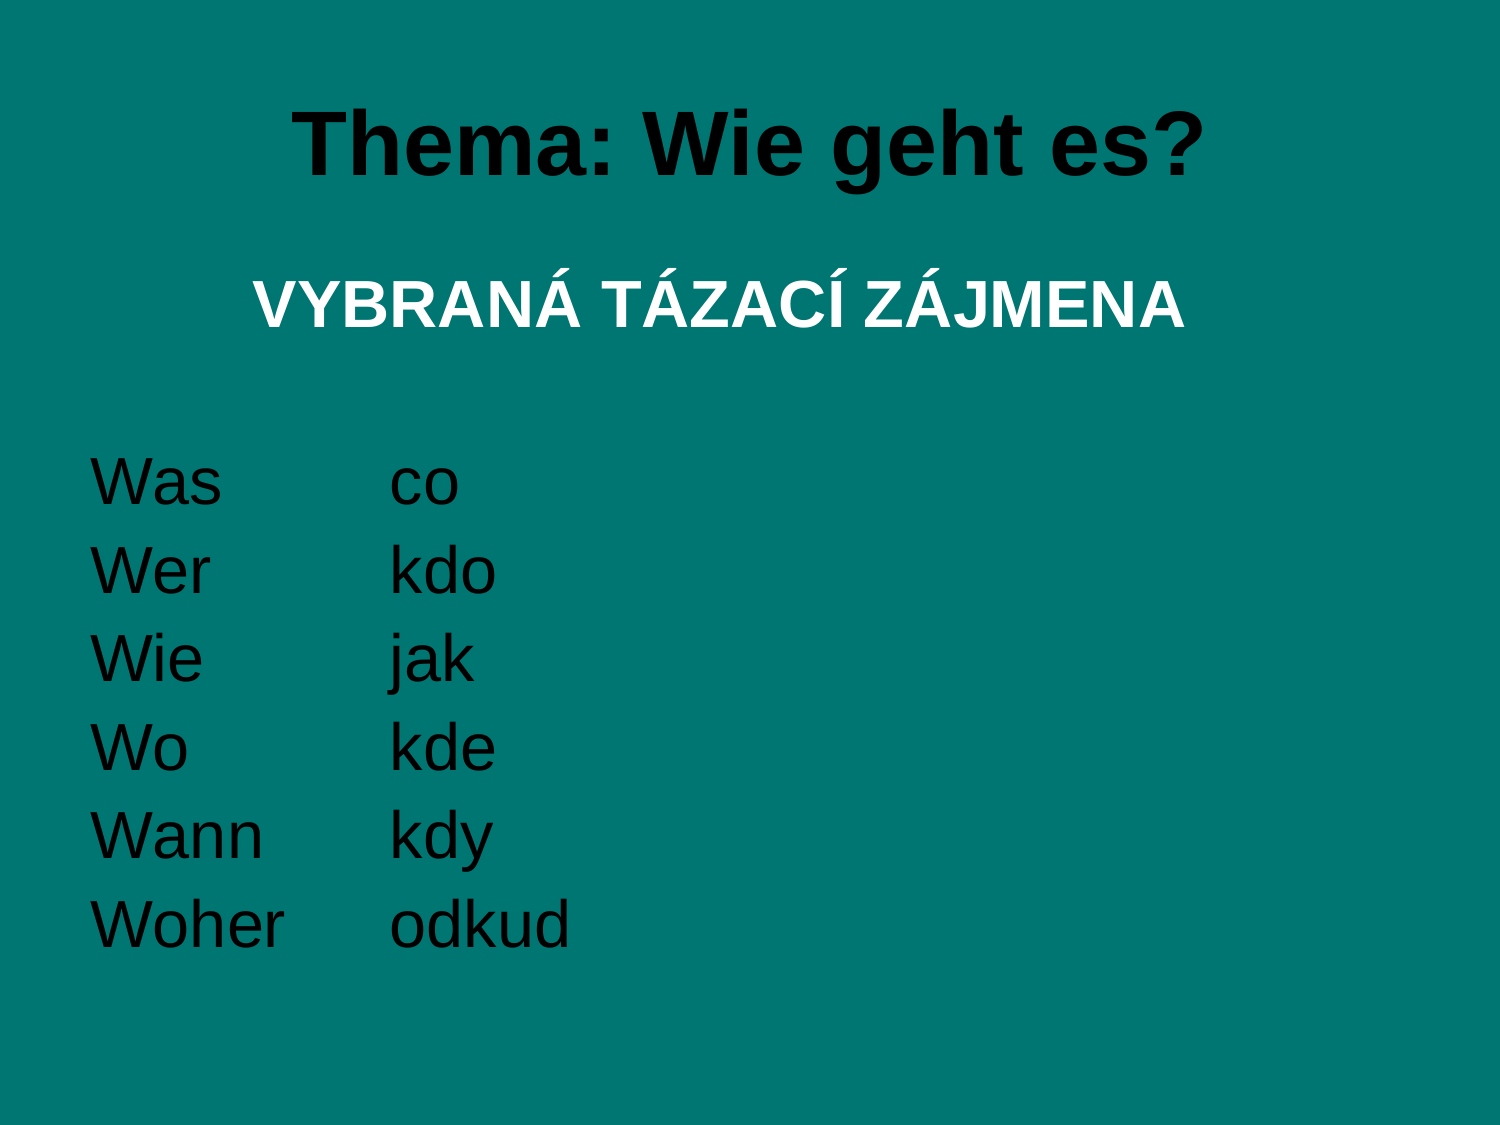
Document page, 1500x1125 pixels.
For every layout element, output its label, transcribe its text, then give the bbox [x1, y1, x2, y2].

list [762, 262, 1426, 1007]
title Thema: Wie geht es? [75, 45, 1426, 233]
list VYBRANÁ TÁZACÍ ZÁJMENA Was co Wer kdo Wie jak Wo kde Wann kdy Woher odkud [74, 262, 762, 1007]
